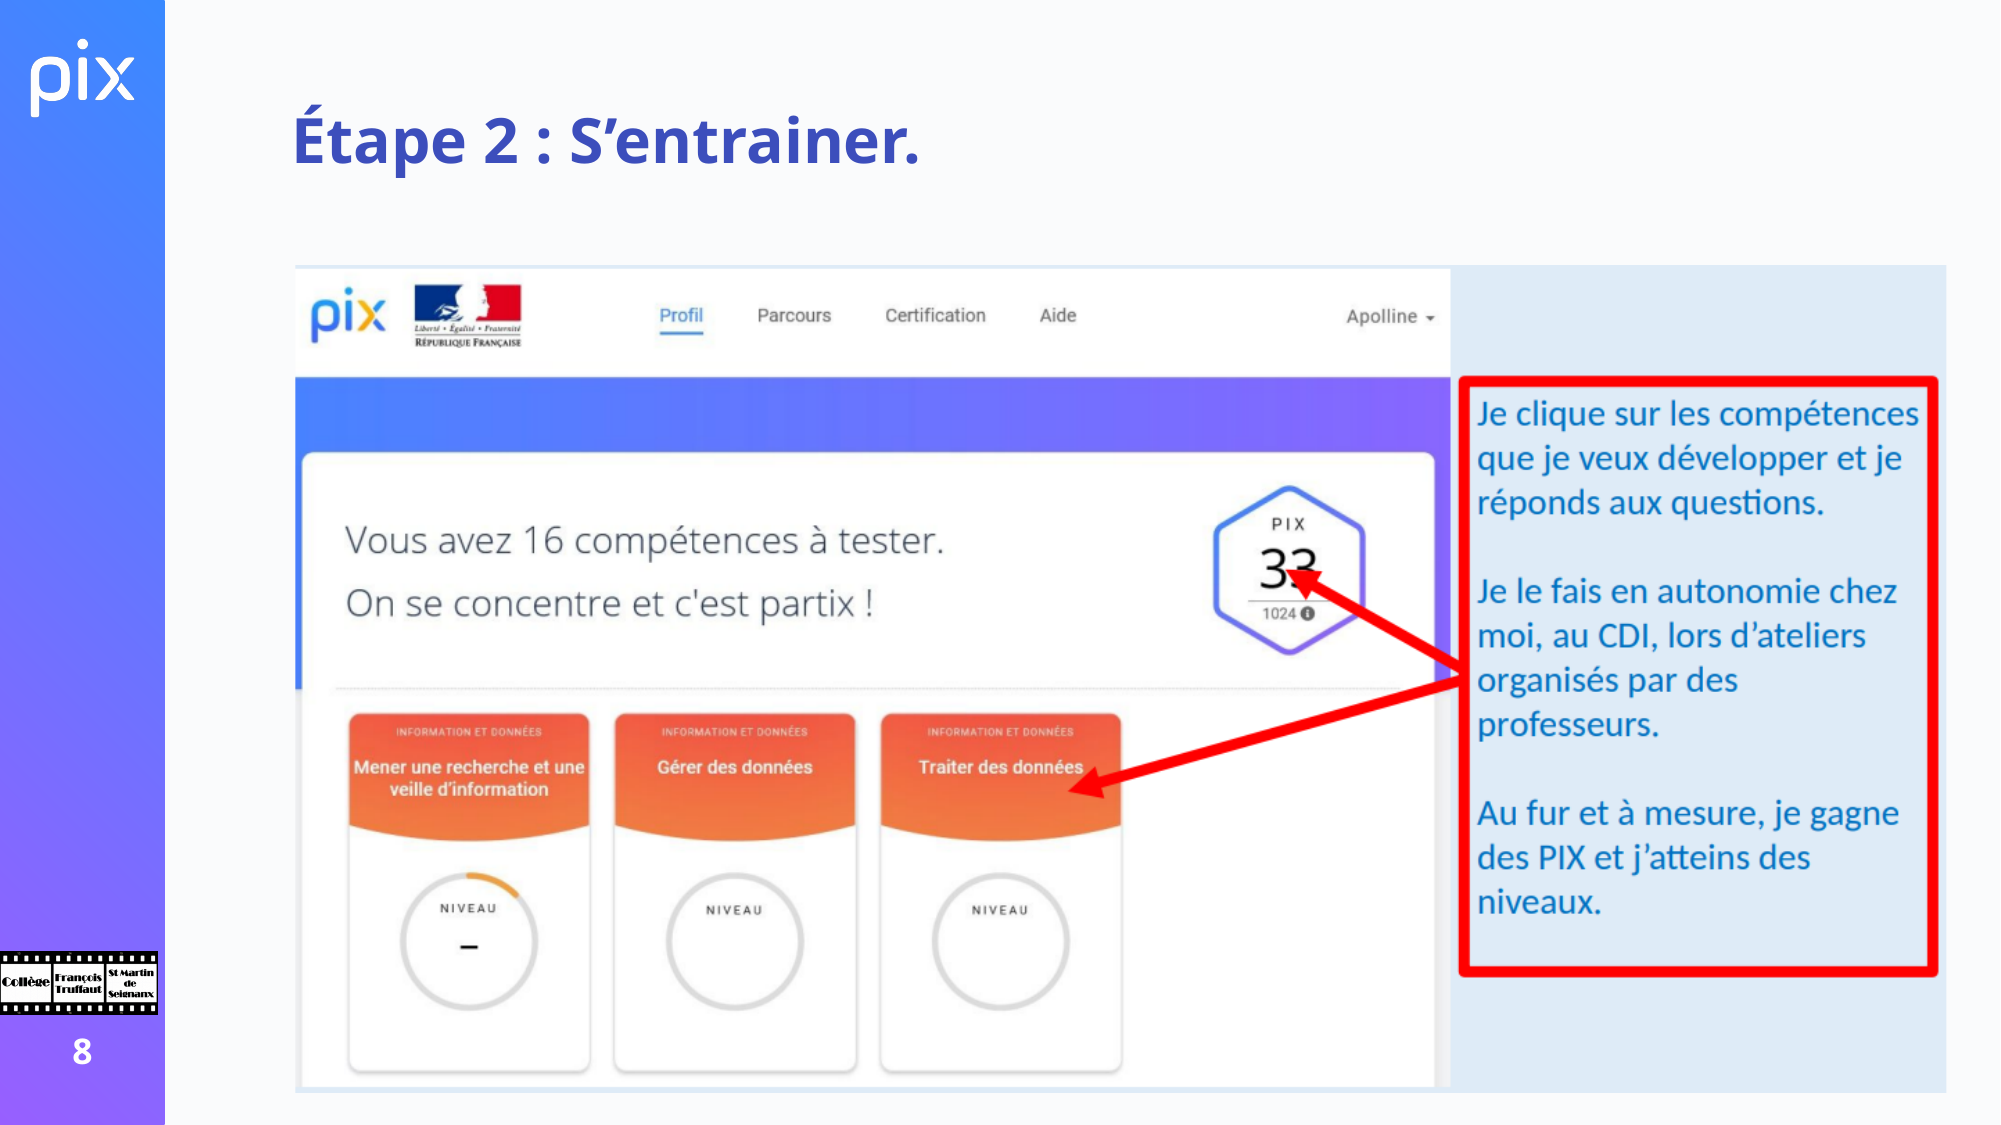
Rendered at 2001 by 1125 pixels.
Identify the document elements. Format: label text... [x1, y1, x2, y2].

slide_number <numéro> [22, 1015, 143, 1101]
picture [28, 36, 137, 120]
title Étape 2 : S’entrainer. [291, 58, 1793, 194]
picture [295, 265, 1947, 1093]
picture [0, 951, 158, 1015]
